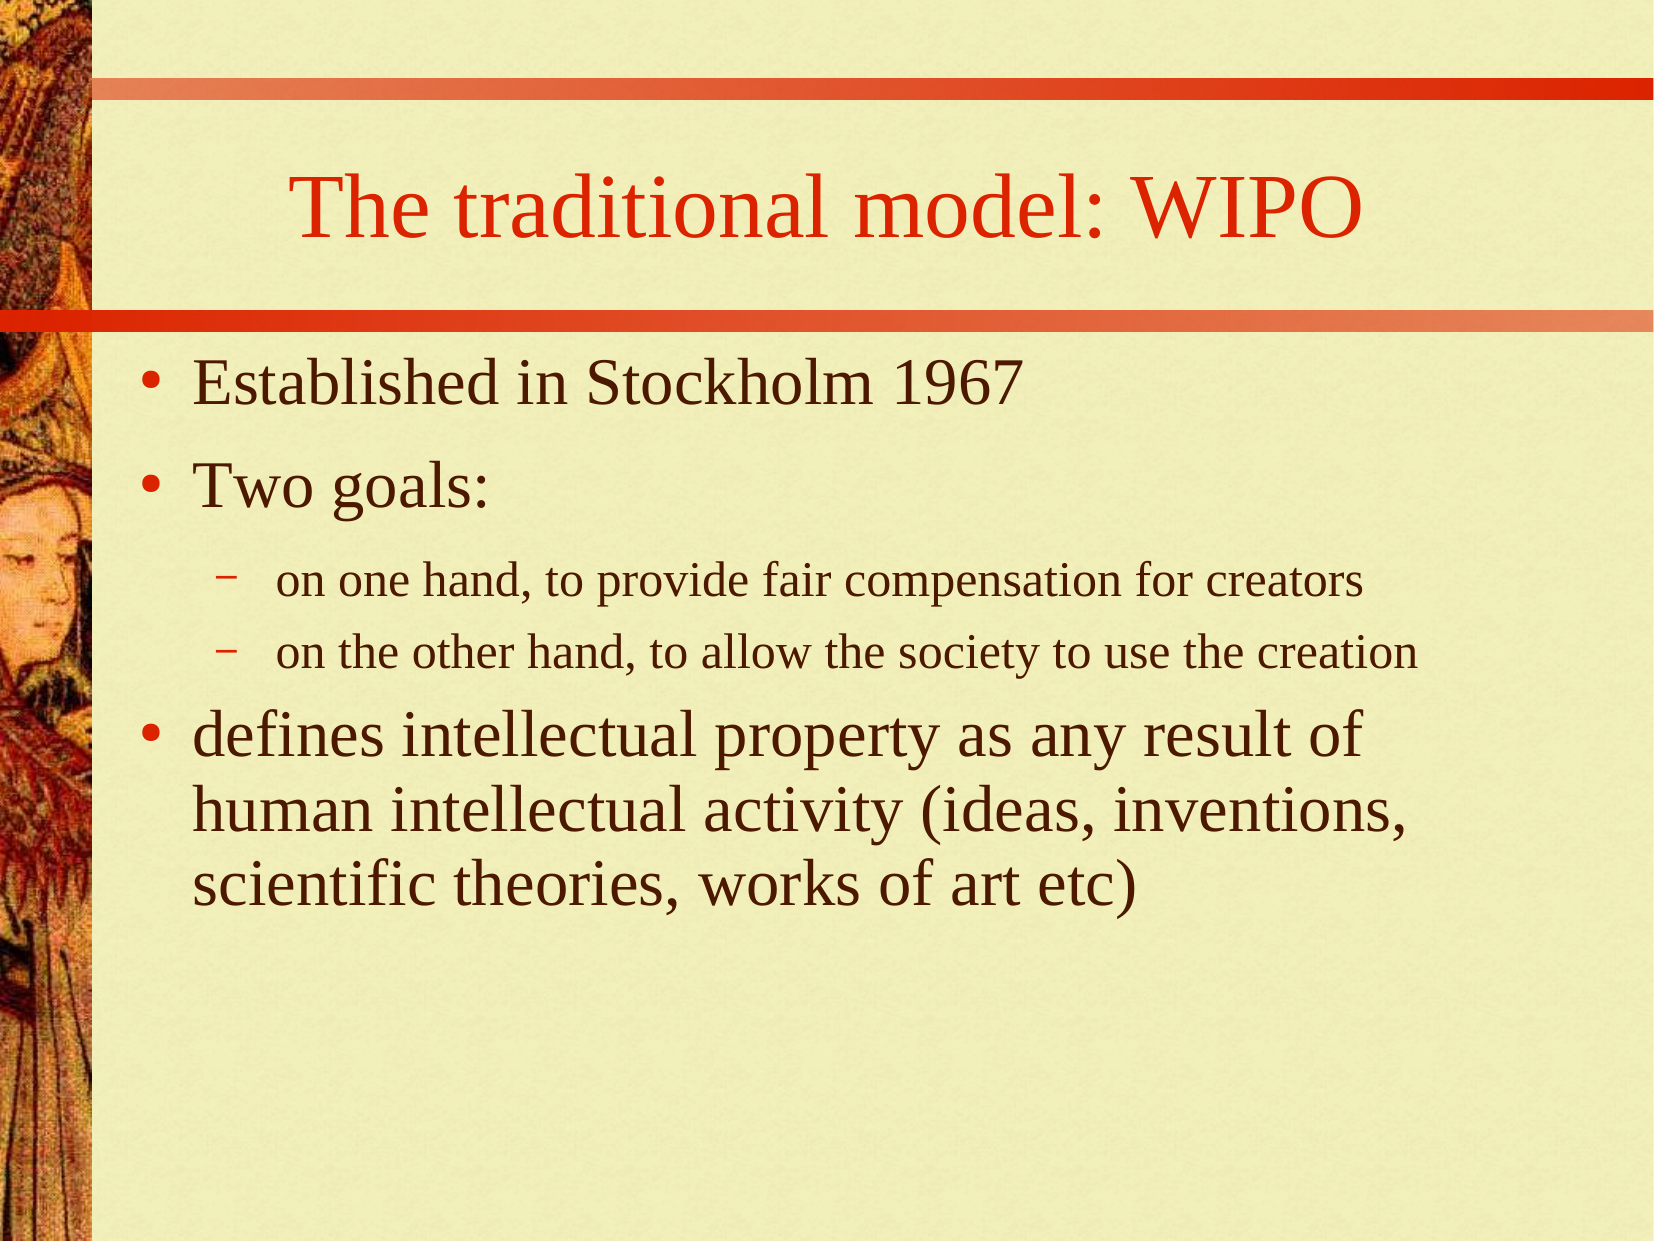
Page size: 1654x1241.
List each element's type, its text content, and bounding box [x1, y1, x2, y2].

title The traditional model: WIPO [121, 102, 1534, 311]
picture [0, 332, 1654, 1241]
list Established in Stockholm 1967 Two goals: on one hand, to provide fair compensation for creators on the other hand, to allow the society to use the creation defines intellectual property as any result of human intellectual activity (ideas, inventions, scientific theories, works of art etc) [121, 344, 1534, 1127]
picture [0, 0, 1654, 310]
